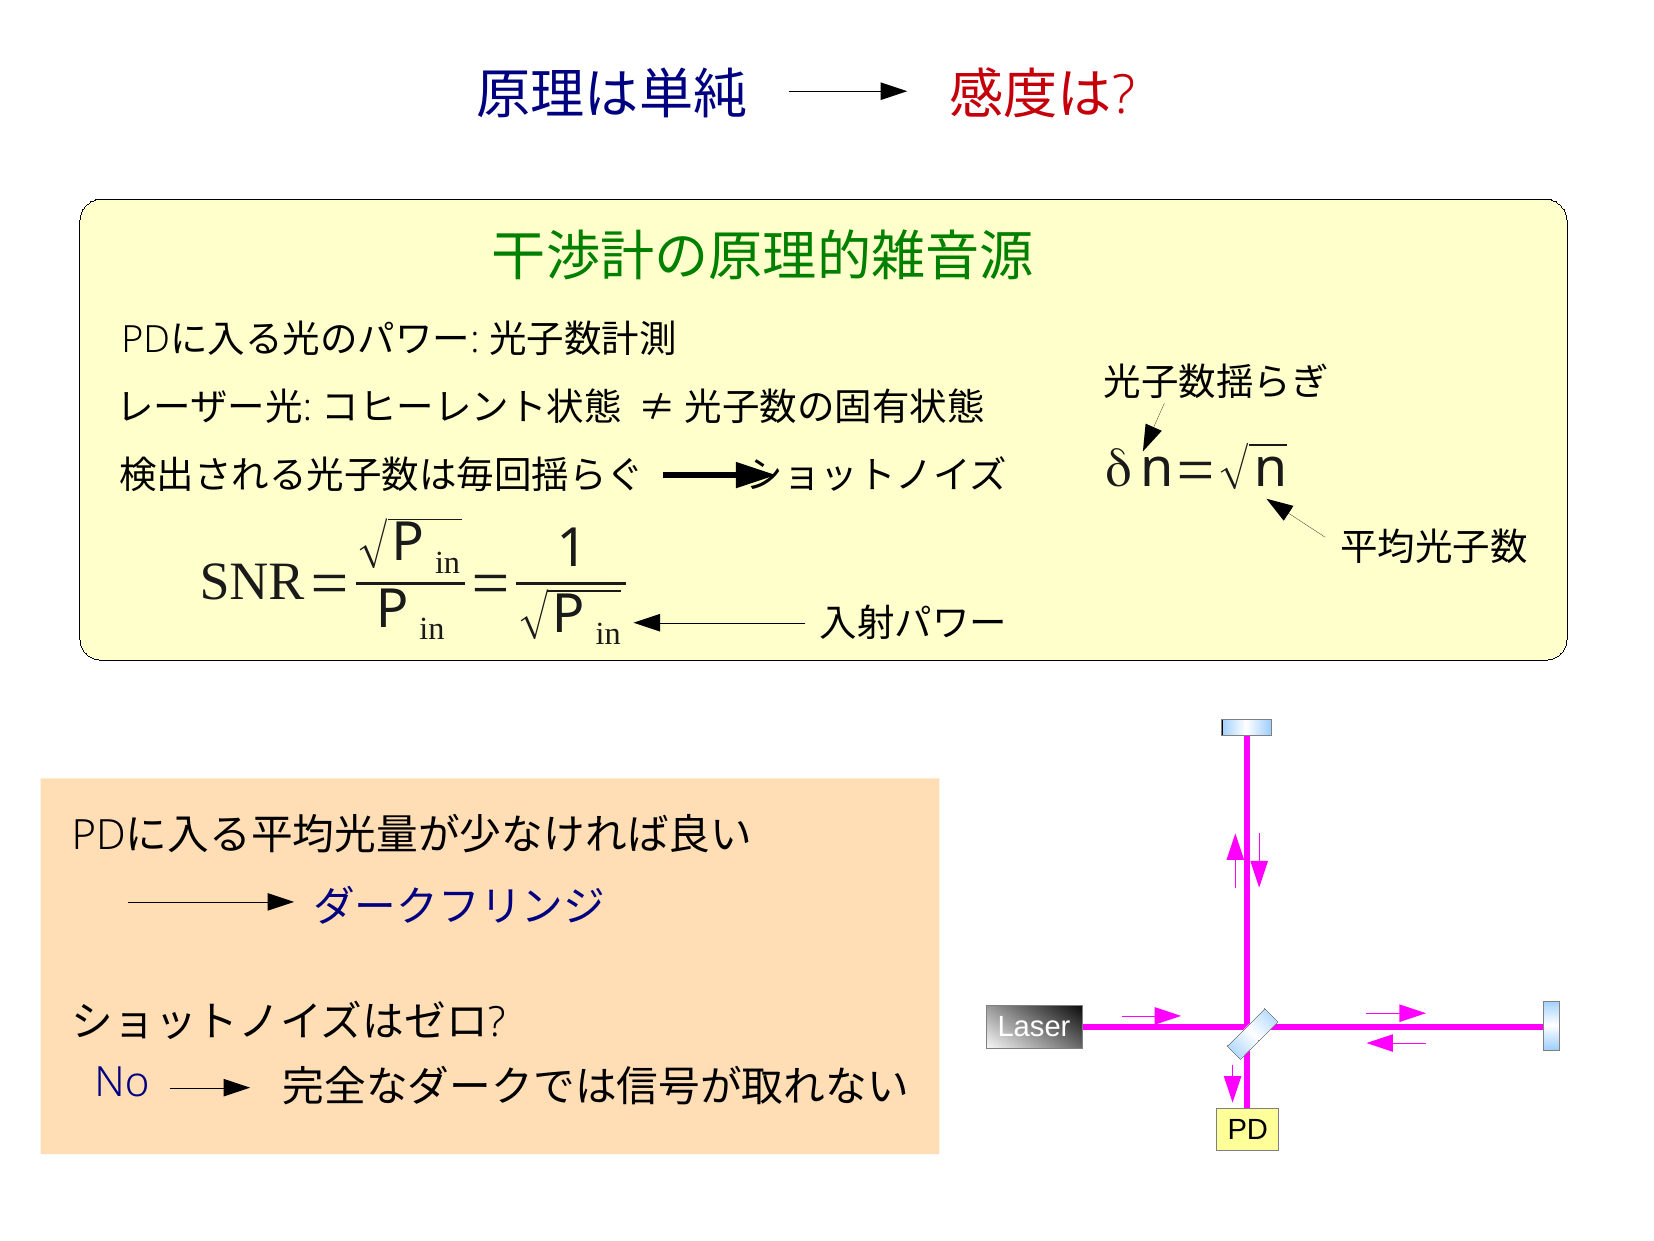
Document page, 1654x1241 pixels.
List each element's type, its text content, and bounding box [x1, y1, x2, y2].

text_box No [79, 1044, 169, 1122]
text_box 平均光子数 [1325, 509, 1582, 581]
text_box 感度は? [934, 42, 1160, 140]
text_box [40, 778, 940, 1155]
chart [1099, 440, 1294, 499]
text_box PDに入る平均光量が少なければ良い [56, 793, 777, 872]
text_box 干渉計の原理的雑音源 [477, 204, 1055, 302]
text_box ショットノイズはゼロ? [56, 980, 531, 1058]
text_box Laser [986, 1005, 1083, 1049]
text_box 入射パワー [805, 585, 1024, 657]
text_box ダークフリンジ [298, 865, 623, 943]
text_box レーザー光: コヒーレント状態 ≠ 光子数の固有状態 [101, 369, 1008, 441]
text_box [1221, 719, 1272, 736]
text_box 検出される光子数は毎回揺らぐ ショットノイズ [104, 437, 1077, 509]
text_box [1543, 1001, 1560, 1051]
chart [193, 515, 634, 653]
text_box 原理は単純 [461, 42, 766, 140]
text_box 光子数揺らぎ [1089, 344, 1346, 416]
text_box [79, 199, 1568, 661]
text_box [1227, 1008, 1278, 1060]
text_box PDに入る光のパワー: 光子数計測 [106, 301, 703, 373]
text_box 完全なダークでは信号が取れない [267, 1045, 928, 1123]
text_box PD [1216, 1108, 1279, 1151]
